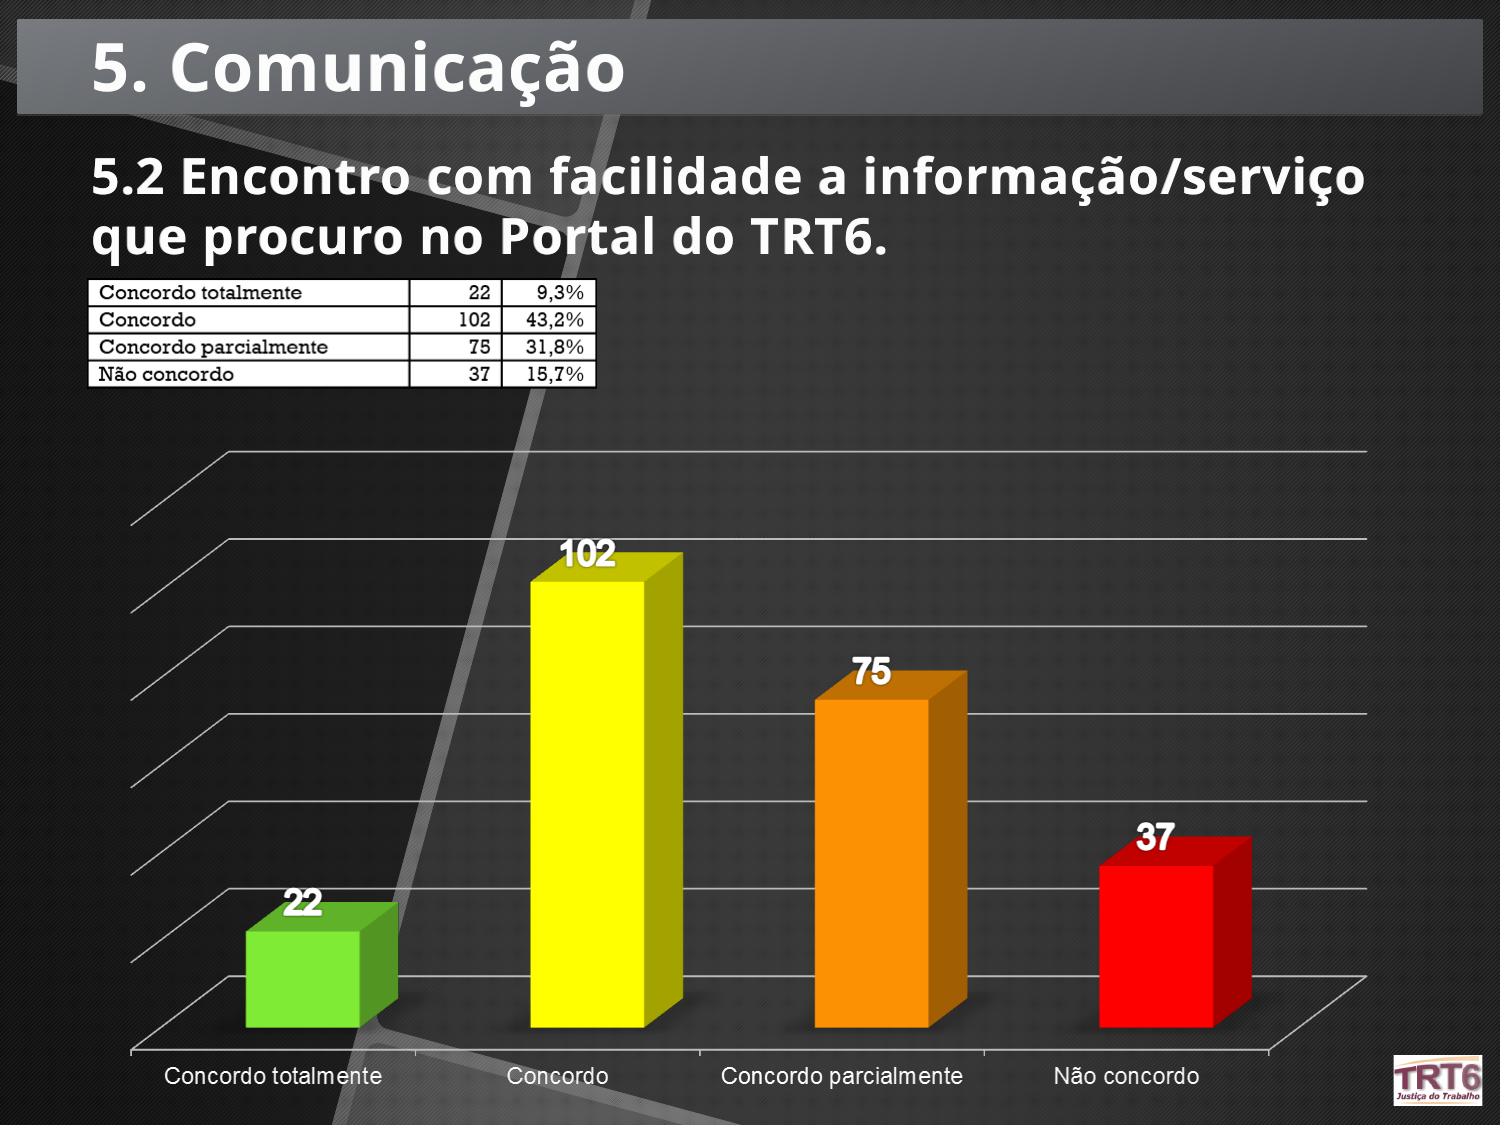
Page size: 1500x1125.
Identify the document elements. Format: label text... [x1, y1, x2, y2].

text_box [18, 19, 1482, 114]
picture [1440, 1055, 1483, 1106]
chart [60, 414, 1440, 1115]
text_box 5.2 Encontro com facilidade a informação/serviço que procuro no Portal do TRT6. [77, 137, 1447, 272]
picture [87, 273, 597, 399]
text_box 5. Comunicação [77, 18, 1500, 113]
